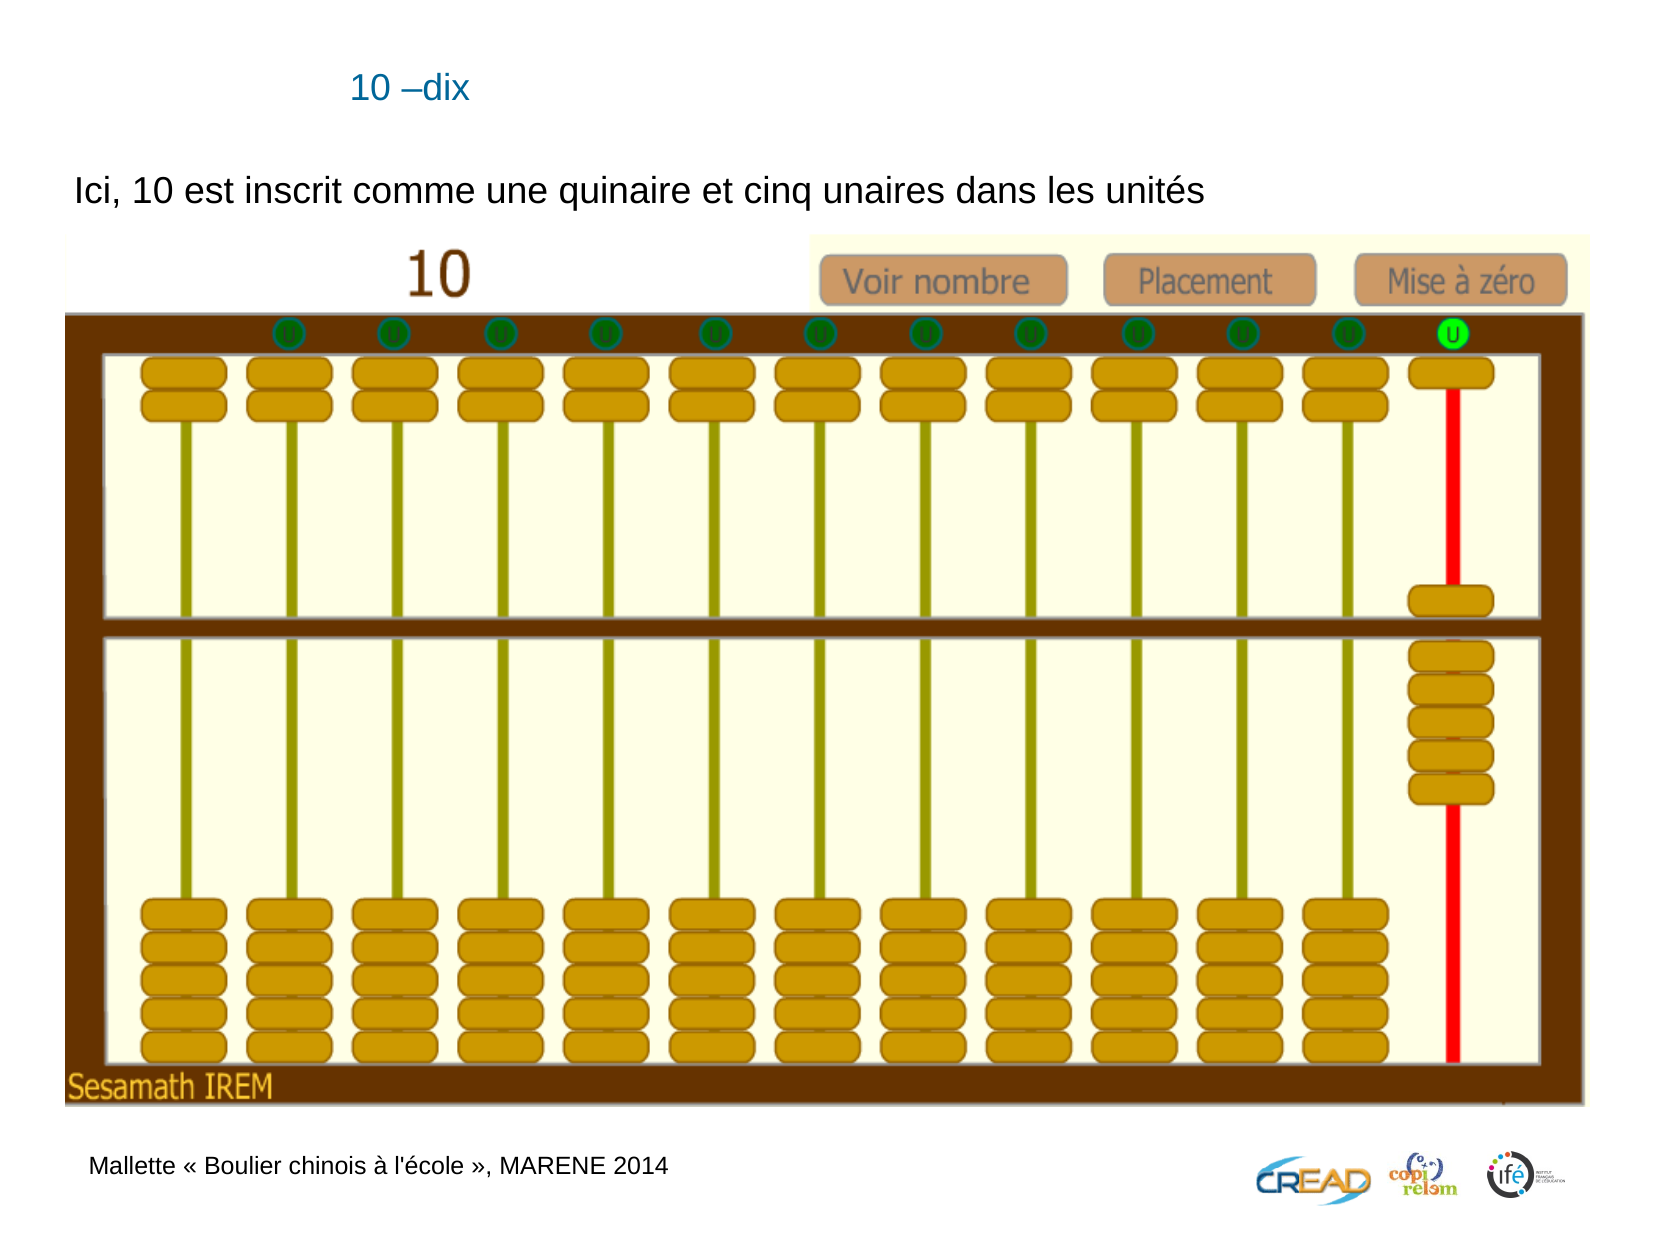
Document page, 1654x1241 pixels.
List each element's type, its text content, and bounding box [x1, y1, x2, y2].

text_box Ici, 10 est inscrit comme une quinaire et cinq unaires dans les unités [59, 161, 1223, 219]
picture [1387, 1151, 1461, 1197]
picture [1251, 1151, 1377, 1211]
picture [65, 233, 1590, 1107]
text_box 10 –dix [334, 59, 532, 116]
picture [1487, 1151, 1565, 1198]
